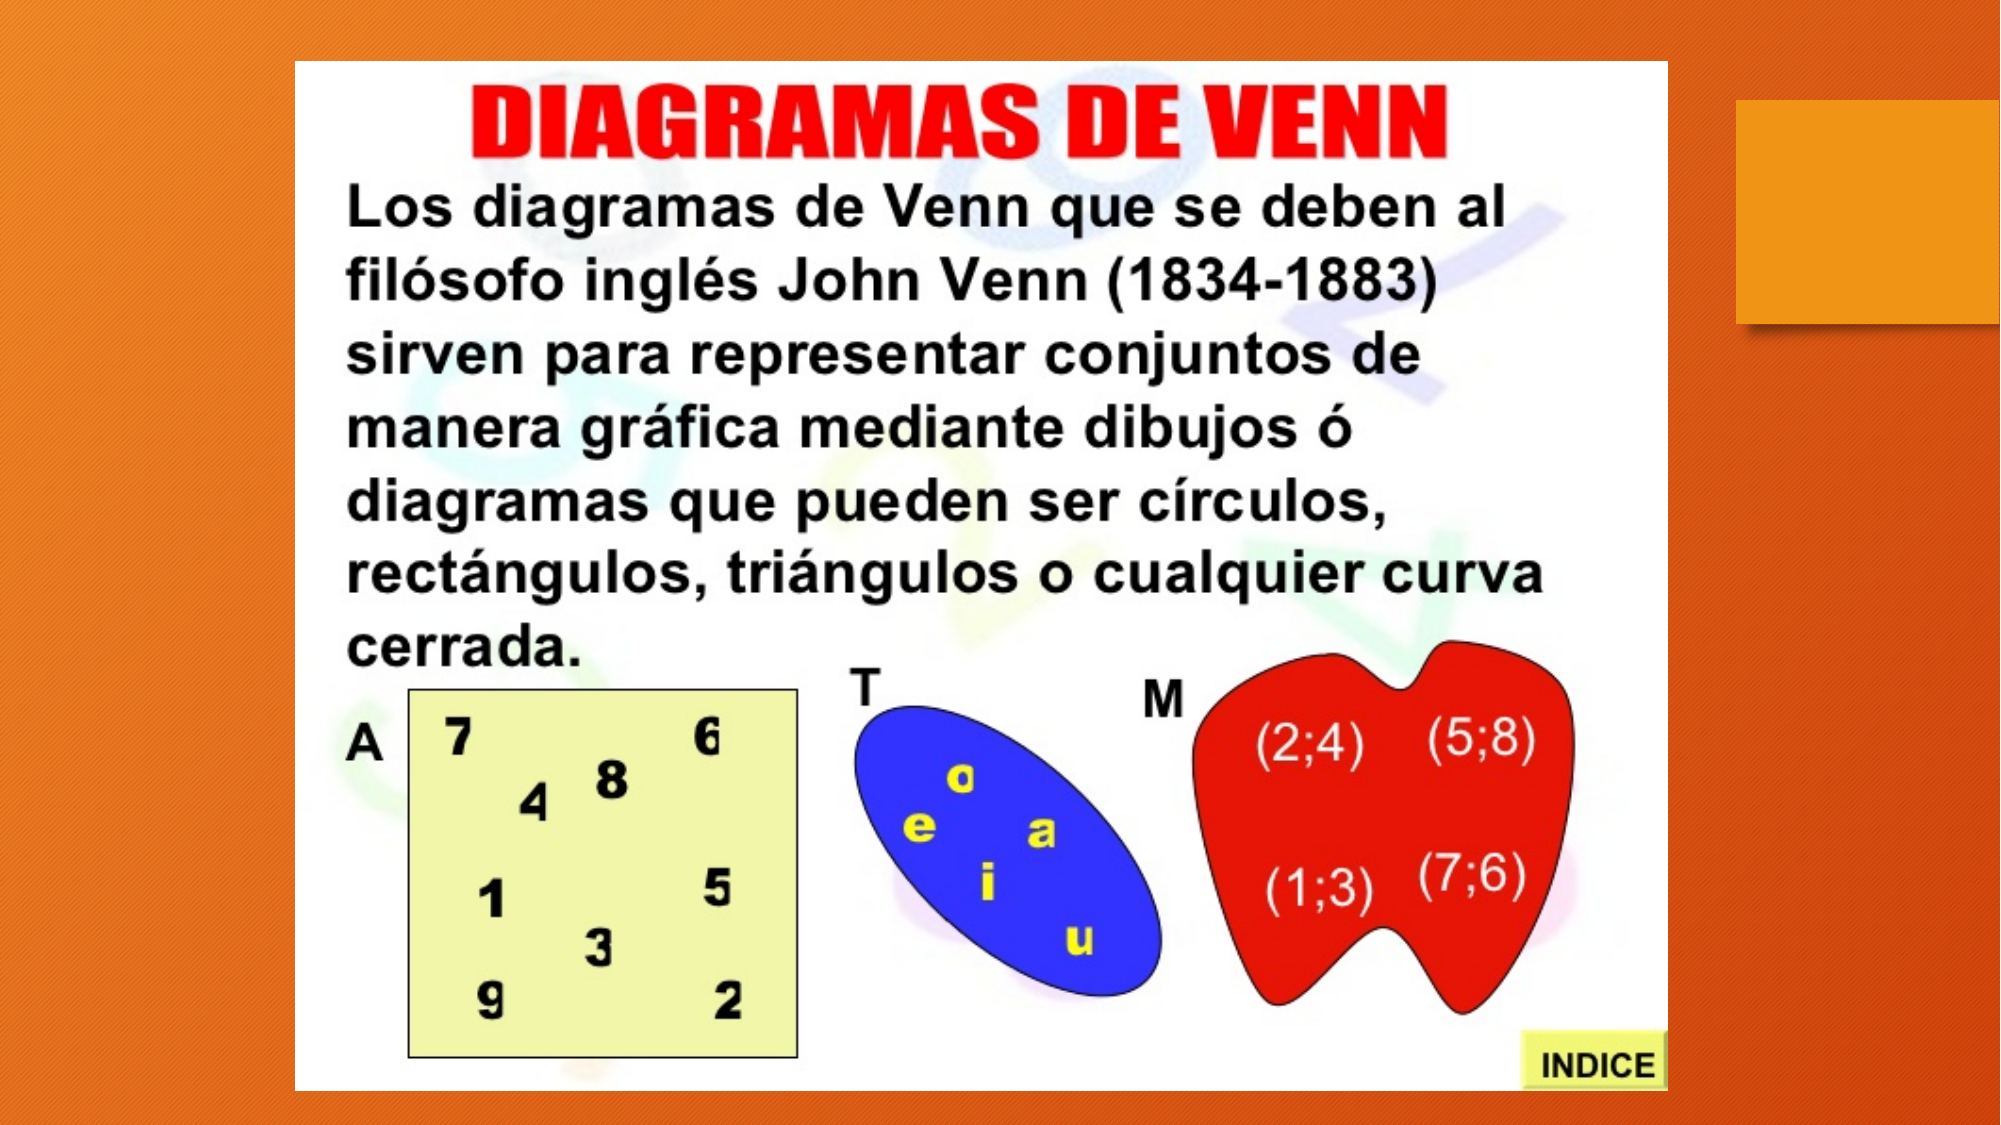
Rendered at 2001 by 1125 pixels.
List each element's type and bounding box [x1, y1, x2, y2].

picture [295, 61, 1668, 1091]
